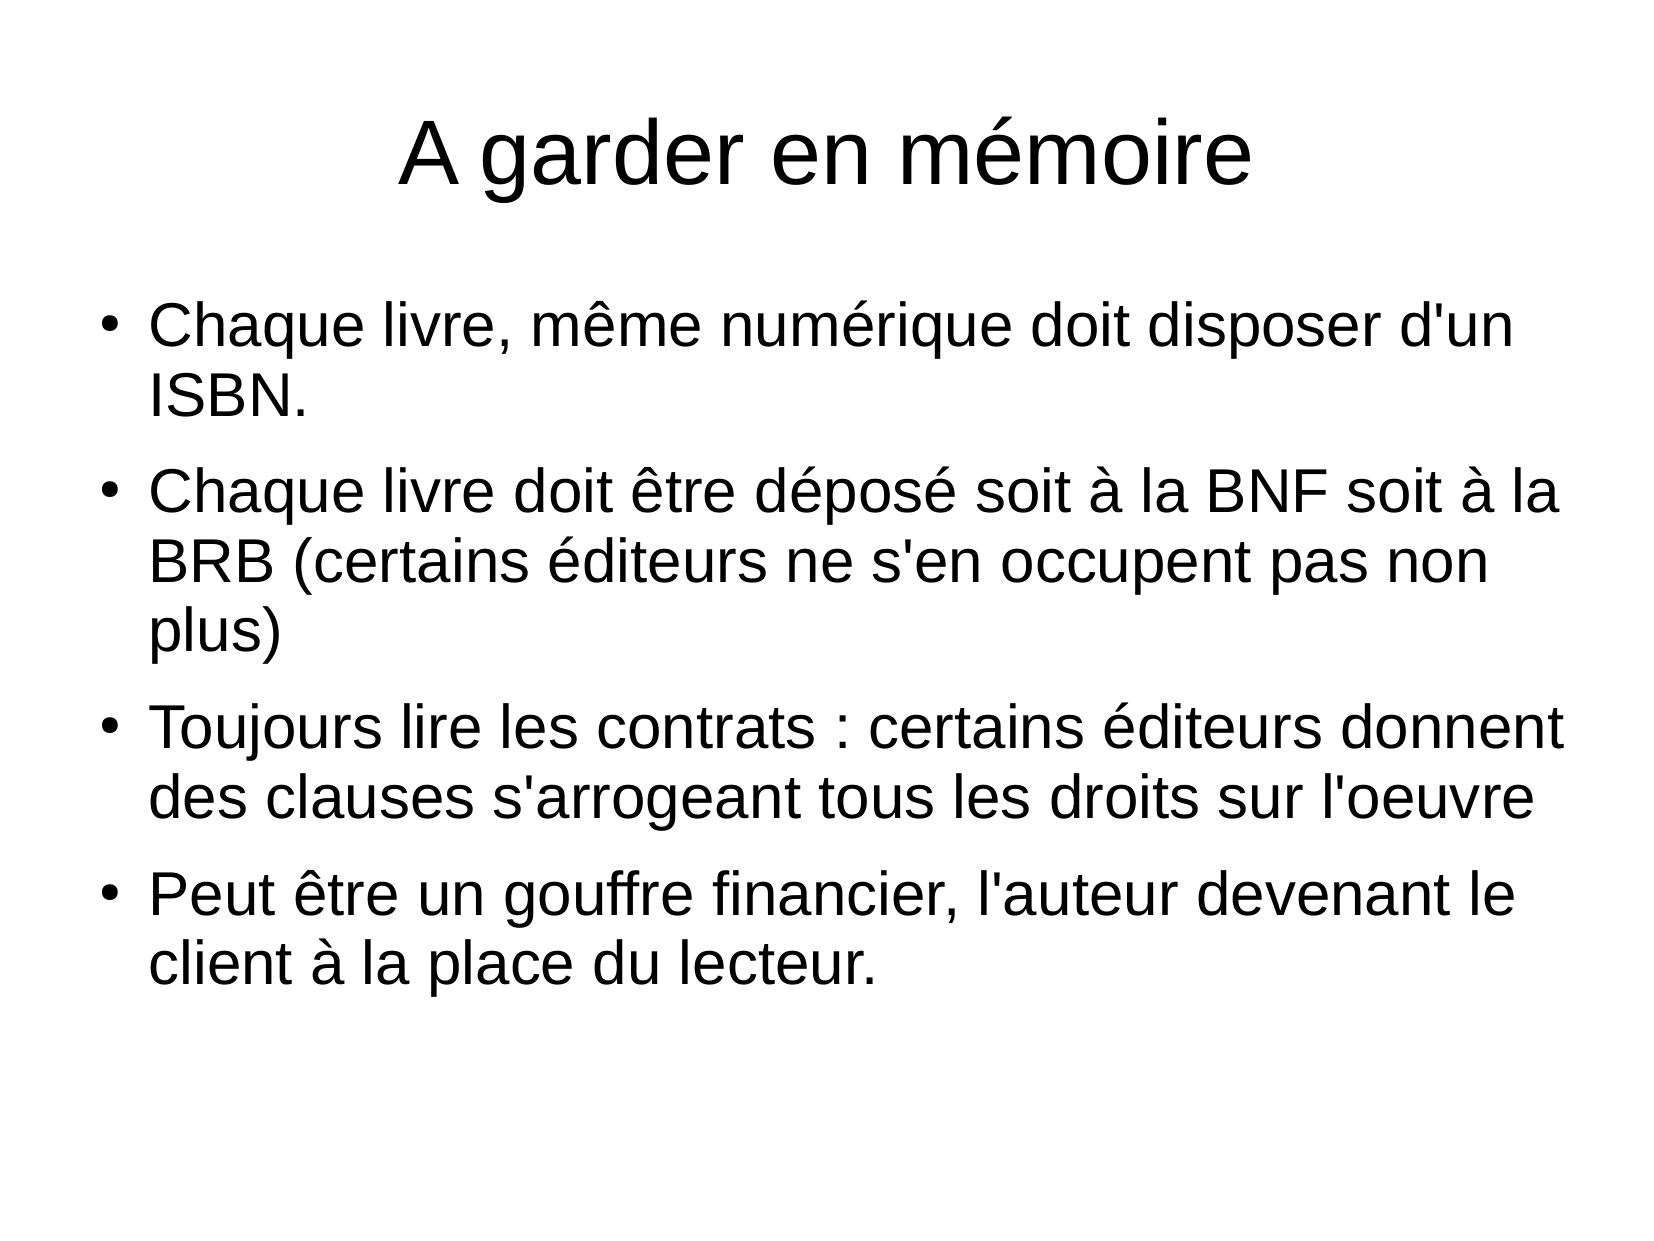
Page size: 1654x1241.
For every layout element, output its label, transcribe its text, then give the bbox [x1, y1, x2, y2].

list Chaque livre, même numérique doit disposer d'un ISBN. Chaque livre doit être déposé soit à la BNF soit à la BRB (certains éditeurs ne s'en occupent pas non plus) Toujours lire les contrats : certains éditeurs donnent des clauses s'arrogeant tous les droits sur l'oeuvre Peut être un gouffre financier, l'auteur devenant le client à la place du lecteur. [82, 290, 1571, 1010]
title A garder en mémoire [82, 49, 1571, 257]
